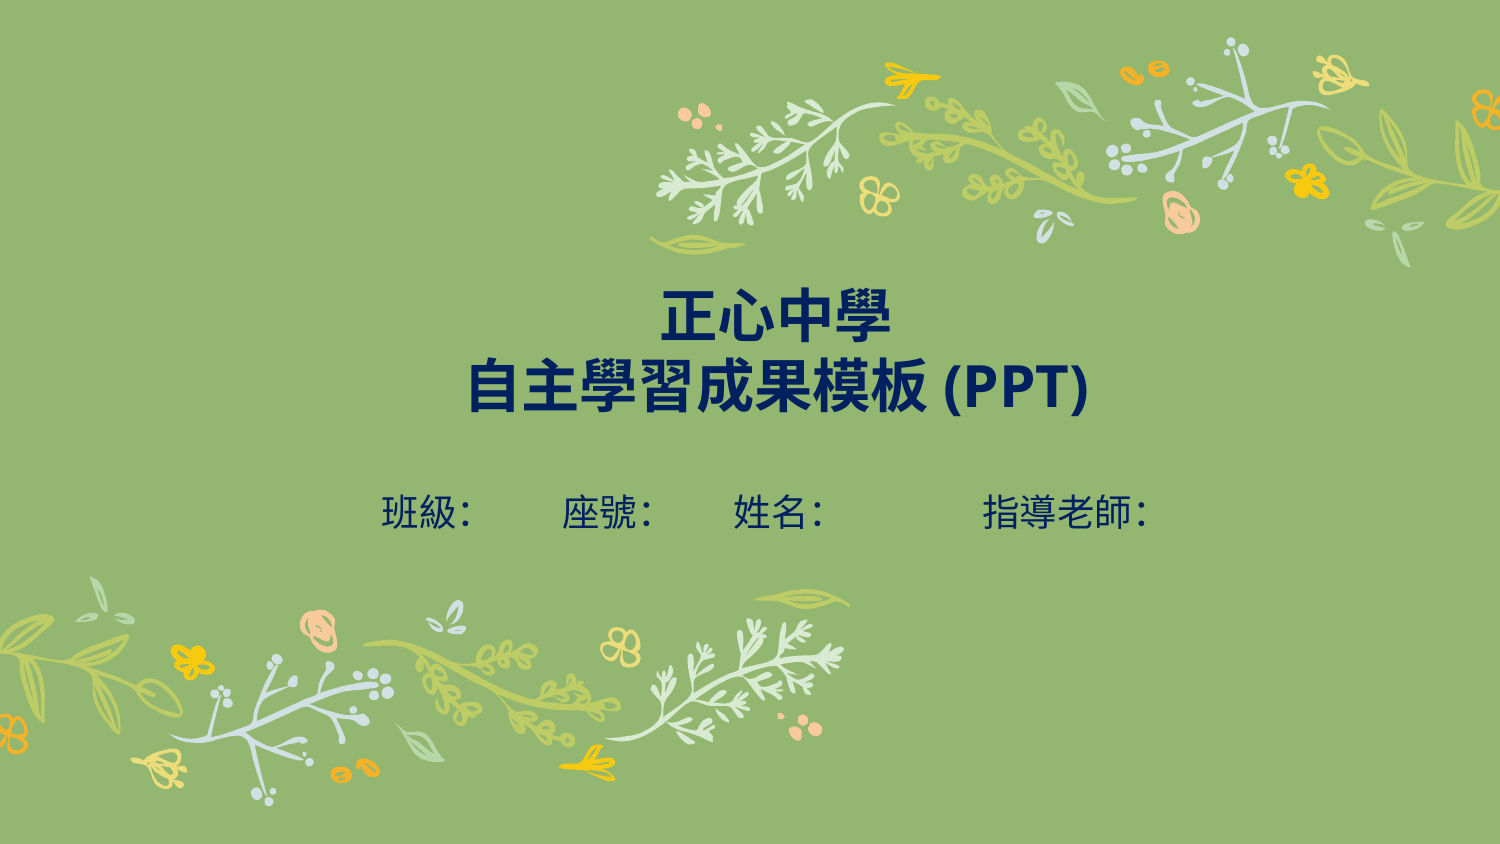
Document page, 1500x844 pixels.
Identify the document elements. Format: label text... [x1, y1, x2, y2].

title 正心中學 自主學習成果模板(PPT) 班級： 座號： 姓名： 指導老師： [174, 265, 1378, 618]
